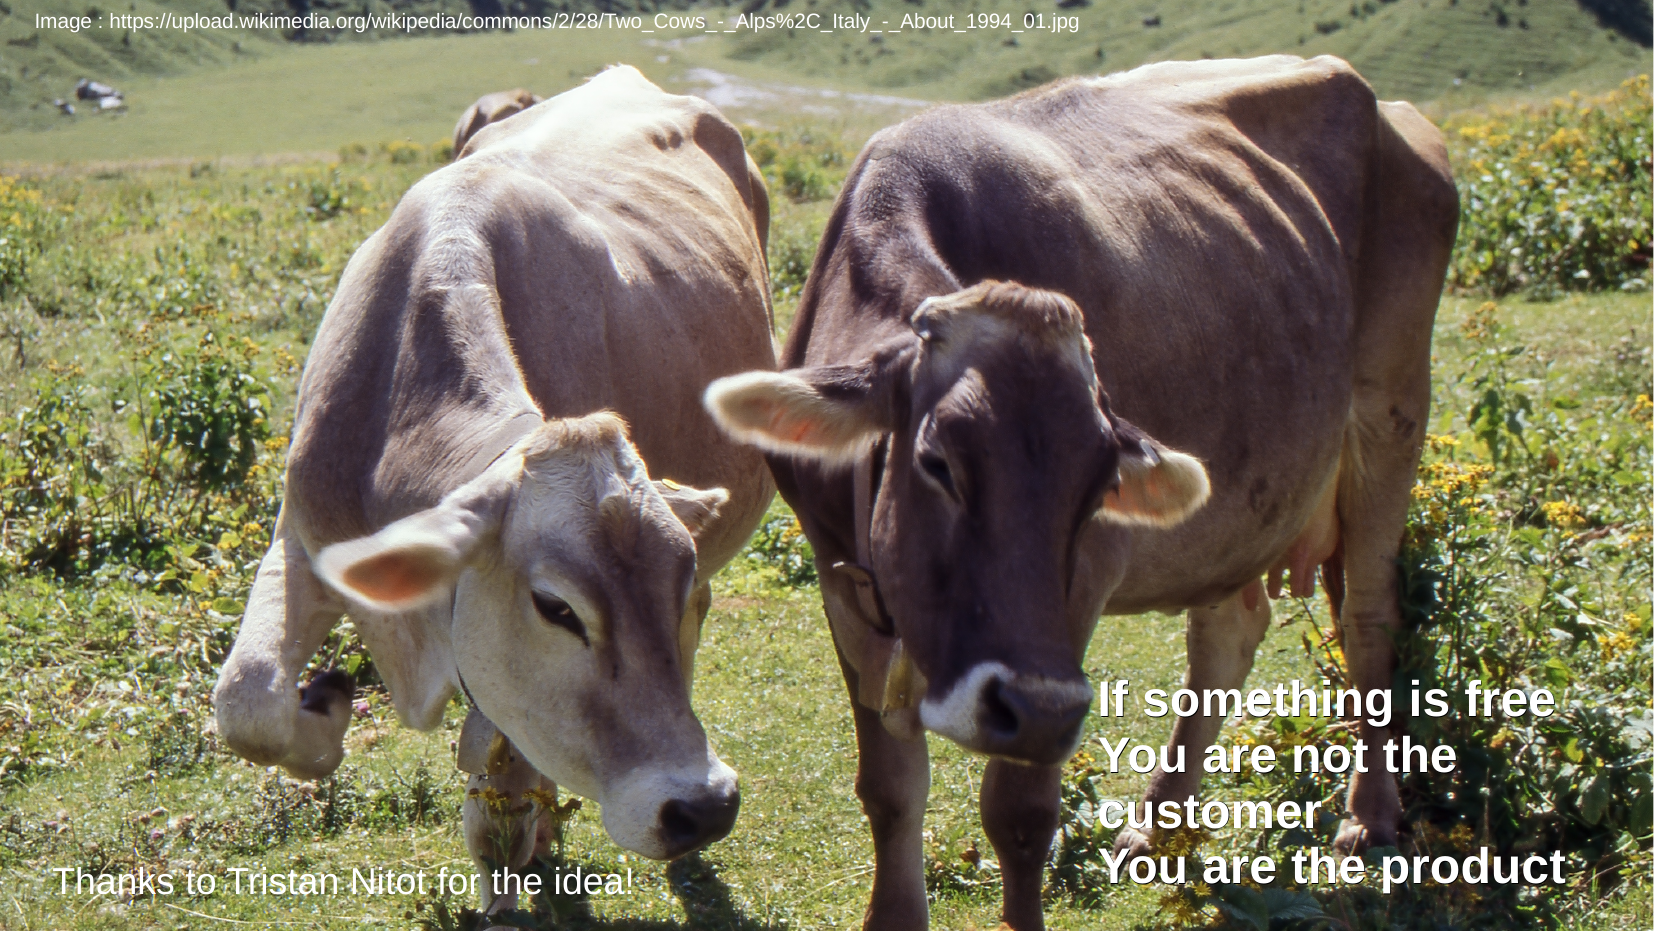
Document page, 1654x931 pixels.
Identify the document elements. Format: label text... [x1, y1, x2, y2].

picture [0, 0, 1654, 931]
text_box Image : https://upload.wikimedia.org/wikipedia/commons/2/28/Two_Cows_-_Alps%2C_Italy_-_About_1994_01.jpg [19, 2, 1126, 41]
text_box Thanks to Tristan Nitot for the idea! [37, 853, 651, 910]
text_box If something is free You are not the customer You are the product [1082, 664, 1654, 902]
